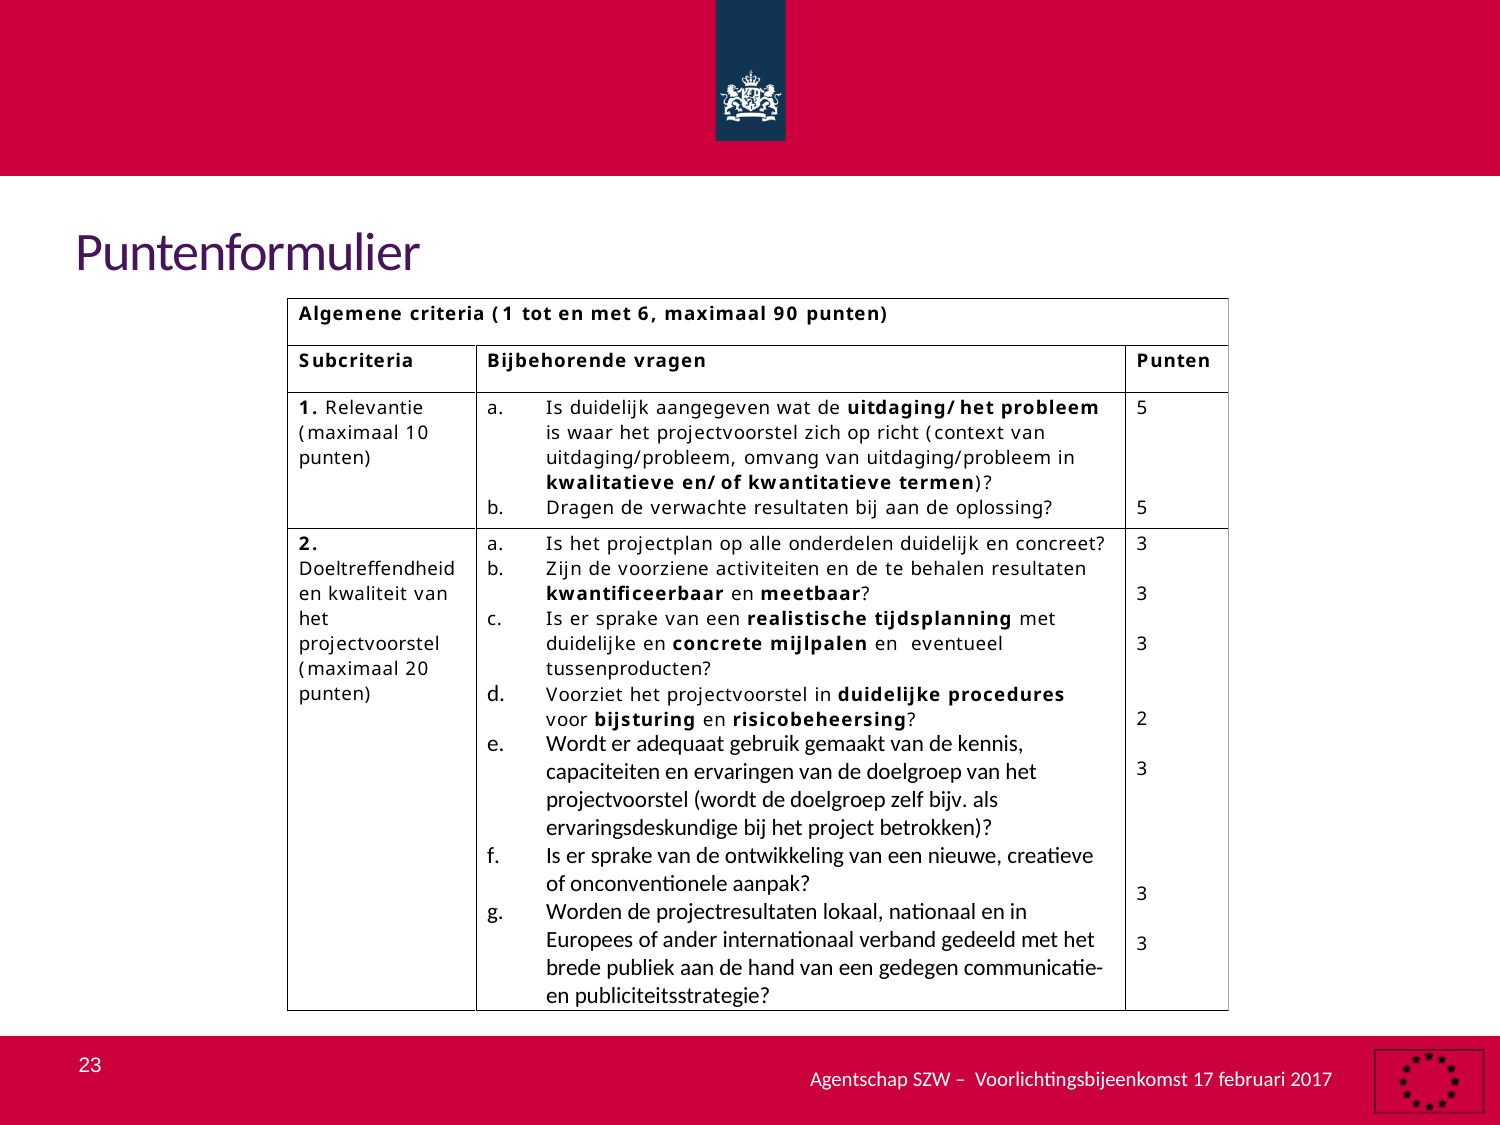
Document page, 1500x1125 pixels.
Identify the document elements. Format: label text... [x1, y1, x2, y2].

picture [287, 298, 1229, 1036]
title Puntenformulier [60, 202, 1348, 297]
text_box [63, 1043, 181, 1104]
picture [1374, 1049, 1486, 1115]
text_box Agentschap SZW – Voorlichtingsbijeenkomst 17 februari 2017 [795, 1058, 1374, 1109]
